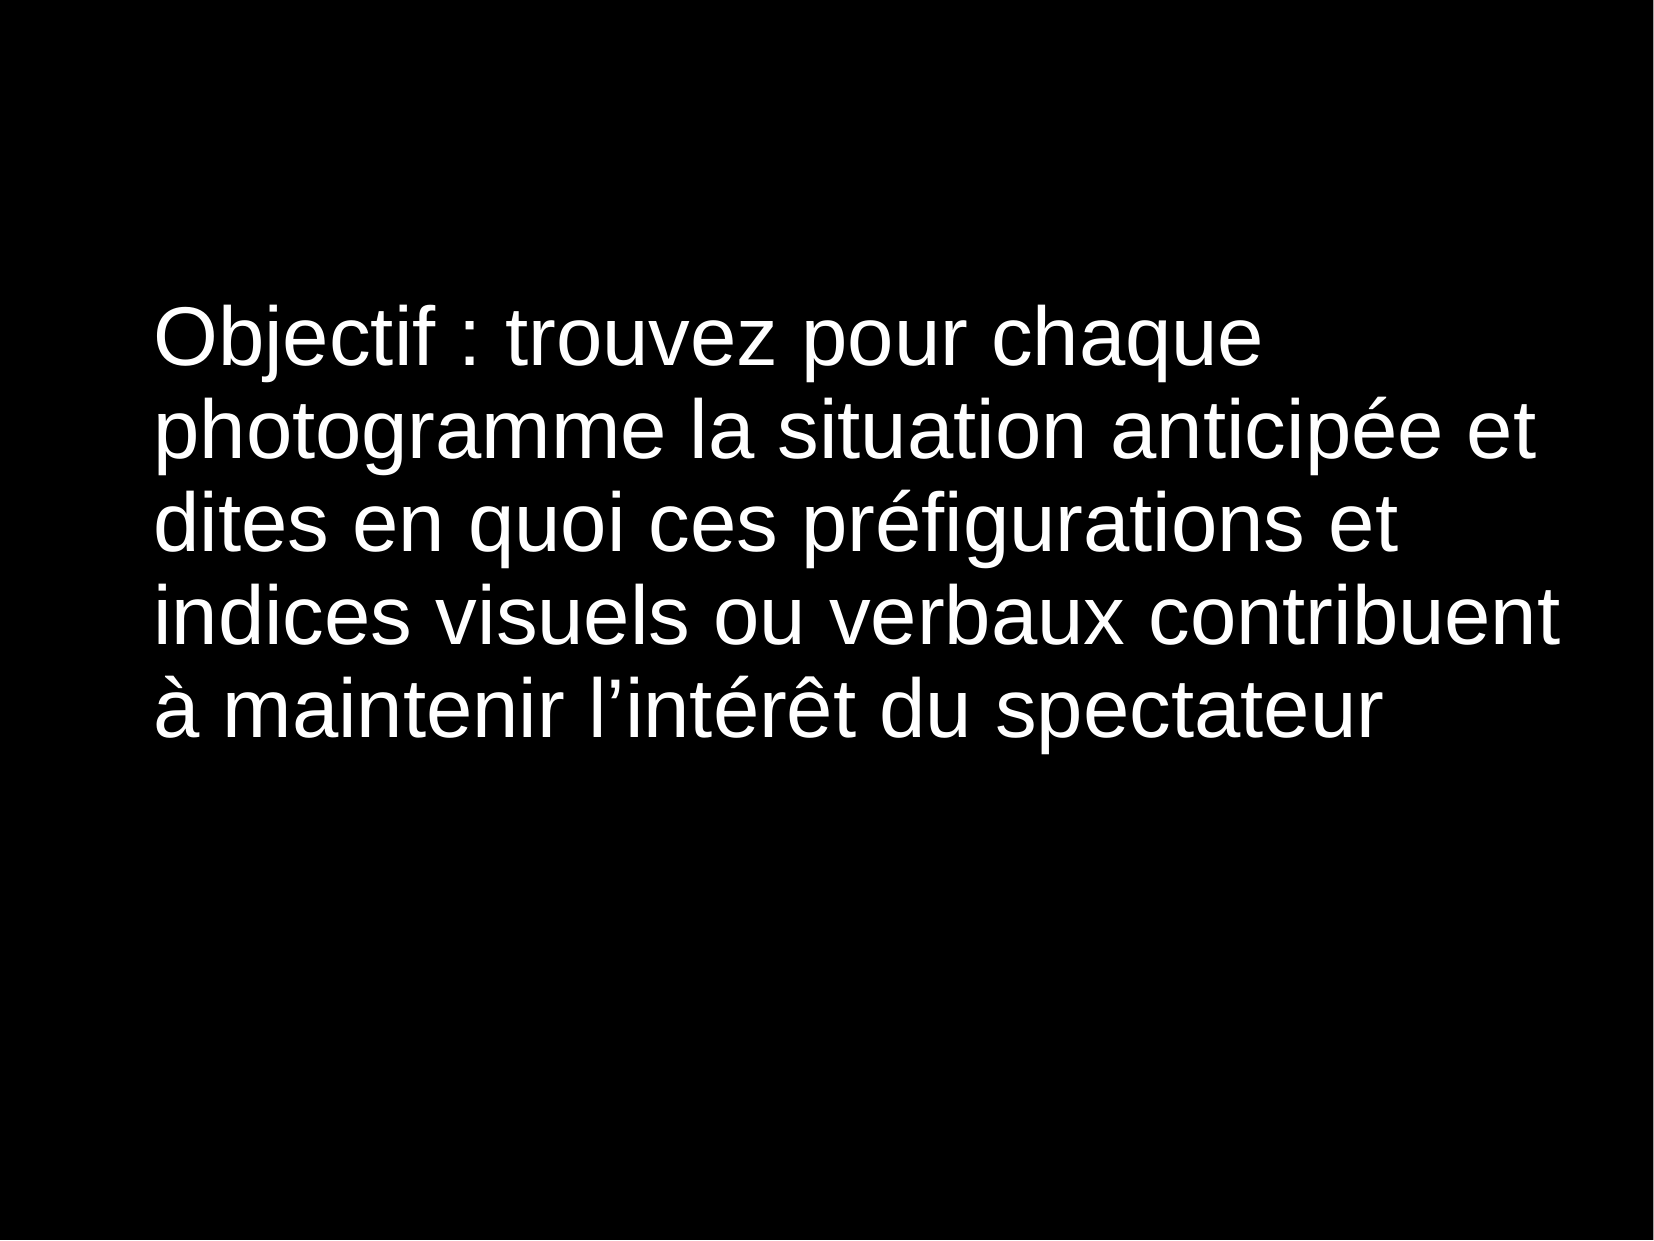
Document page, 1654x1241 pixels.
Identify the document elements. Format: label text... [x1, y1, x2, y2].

list Objectif : trouvez pour chaque photogramme la situation anticipée et dites en quoi ces préfigurations et indices visuels ou verbaux contribuent à maintenir l’intérêt du spectateur [82, 290, 1571, 1010]
